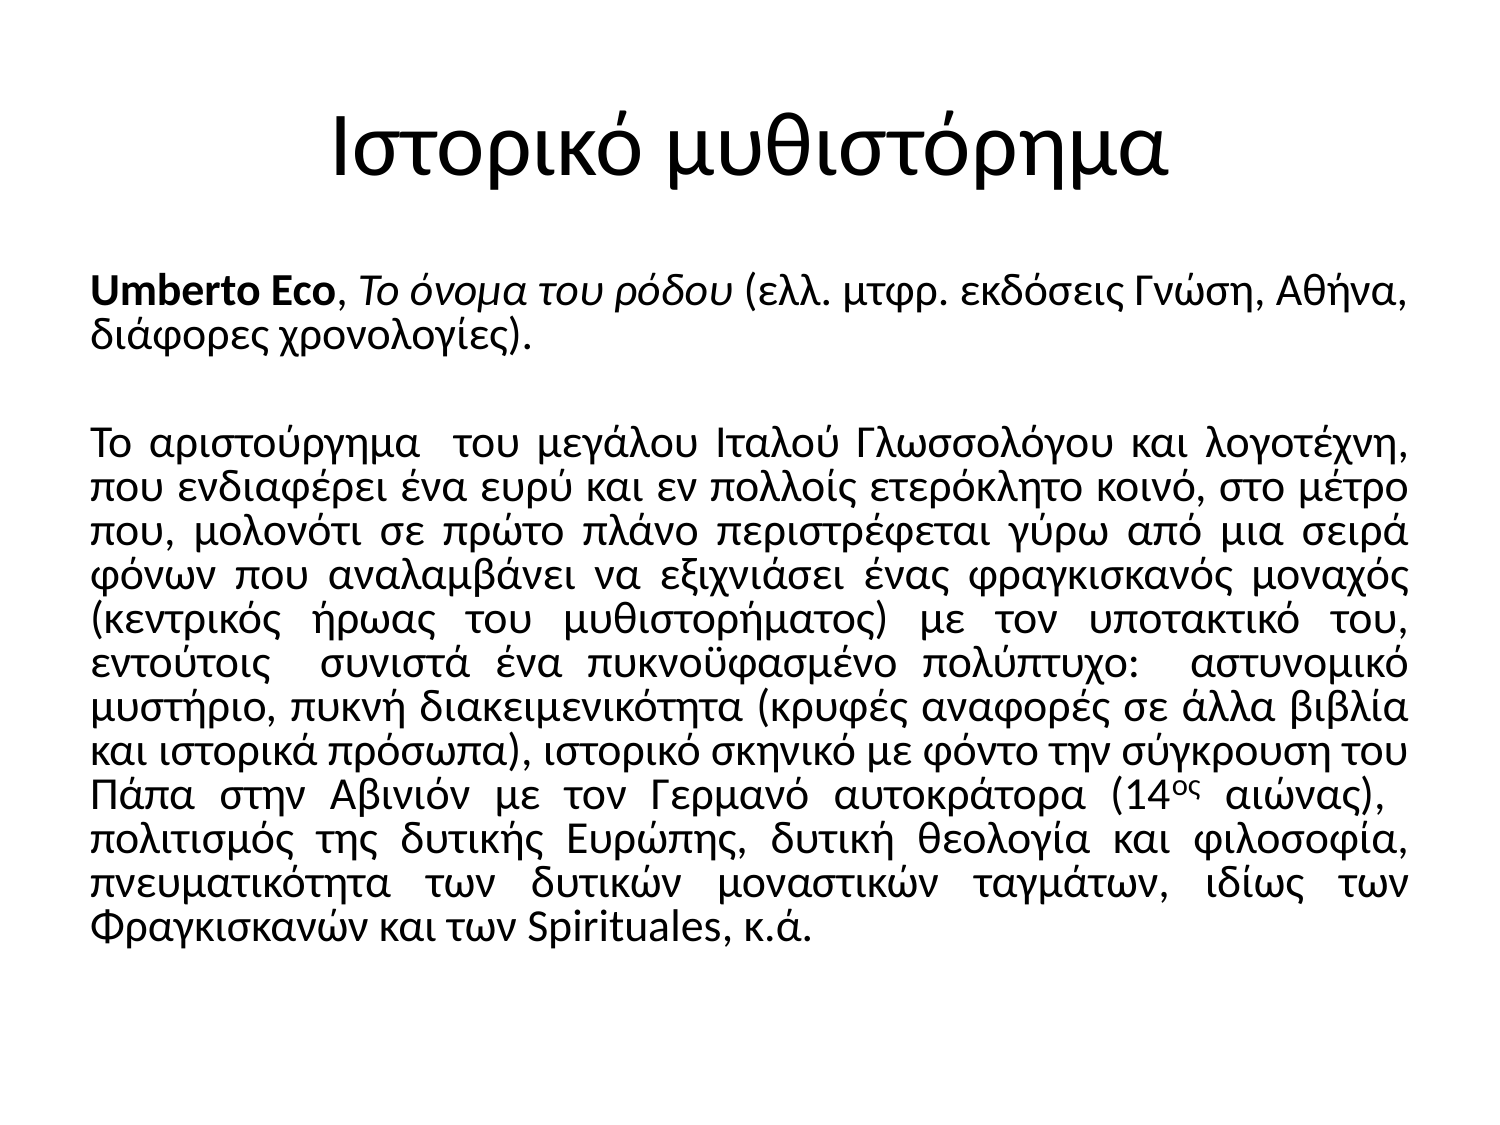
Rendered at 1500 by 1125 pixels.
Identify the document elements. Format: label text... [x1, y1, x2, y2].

list Umberto Eco, Το όνομα του ρόδου (ελλ. μτφρ. εκδόσεις Γνώση, Αθήνα, διάφορες χρονολογίες). Το αριστούργημα του μεγάλου Ιταλού Γλωσσολόγου και λογοτέχνη, που ενδιαφέρει ένα ευρύ και εν πολλοίς ετερόκλητο κοινό, στο μέτρο που, μολονότι σε πρώτο πλάνο περιστρέφεται γύρω από μια σειρά φόνων που αναλαμβάνει να εξιχνιάσει ένας φραγκισκανός μοναχός (κεντρικός ήρωας του μυθιστορήματος) με τον υποτακτικό του, εντούτοις συνιστά ένα πυκνοϋφασμένο πολύπτυχο: αστυνομικό μυστήριο, πυκνή διακειμενικότητα (κρυφές αναφορές σε άλλα βιβλία και ιστορικά πρόσωπα), ιστορικό σκηνικό με φόντο την σύγκρουση του Πάπα στην Αβινιόν με τον Γερμανό αυτοκράτορα (14ος αιώνας), πολιτισμός της δυτικής Ευρώπης, δυτική θεολογία και φιλοσοφία, πνευματικότητα των δυτικών μοναστικών ταγμάτων, ιδίως των Φραγκισκανών και των Spirituales, κ.ά. [75, 262, 1426, 1005]
title Ιστορικό μυθιστόρημα [75, 45, 1426, 233]
